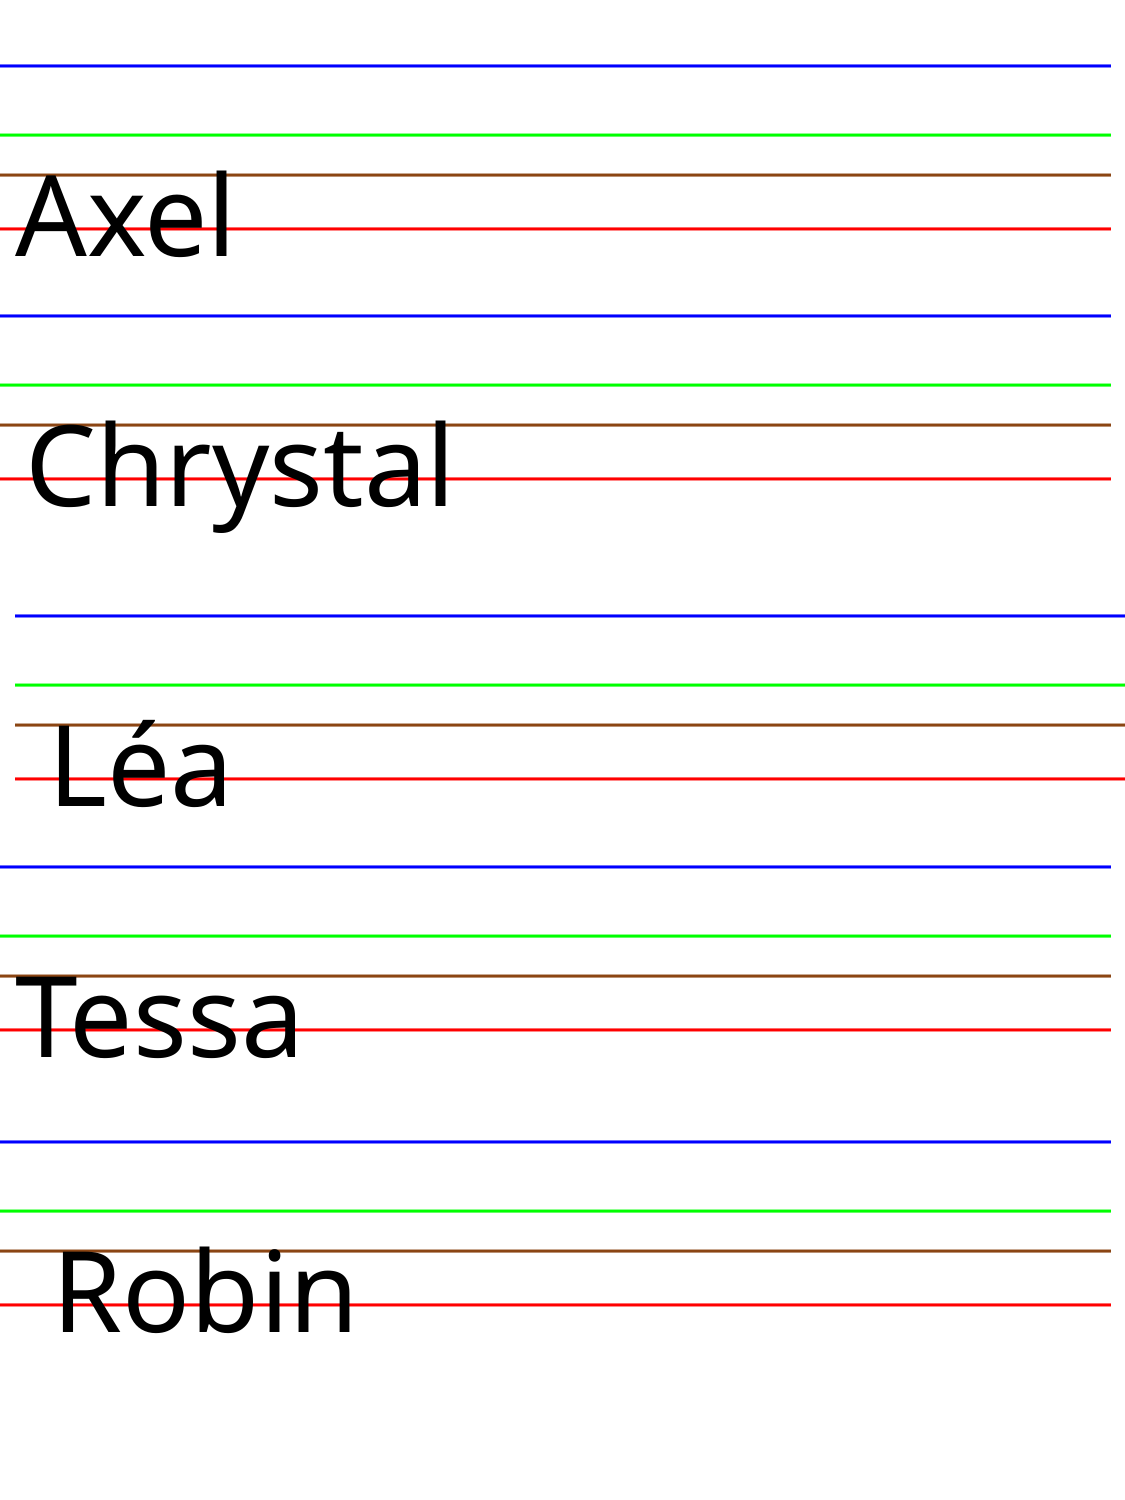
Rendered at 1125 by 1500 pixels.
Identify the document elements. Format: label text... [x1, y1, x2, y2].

text_box Léa [33, 686, 249, 836]
text_box Axel [0, 136, 252, 286]
text_box Chrystal [10, 387, 472, 537]
picture [0, 287, 1111, 513]
text_box Tessa [0, 937, 319, 1087]
picture [0, 37, 1111, 263]
picture [0, 1113, 1111, 1339]
picture [15, 587, 1125, 813]
text_box Robin [38, 1212, 374, 1362]
picture [0, 838, 1111, 1064]
